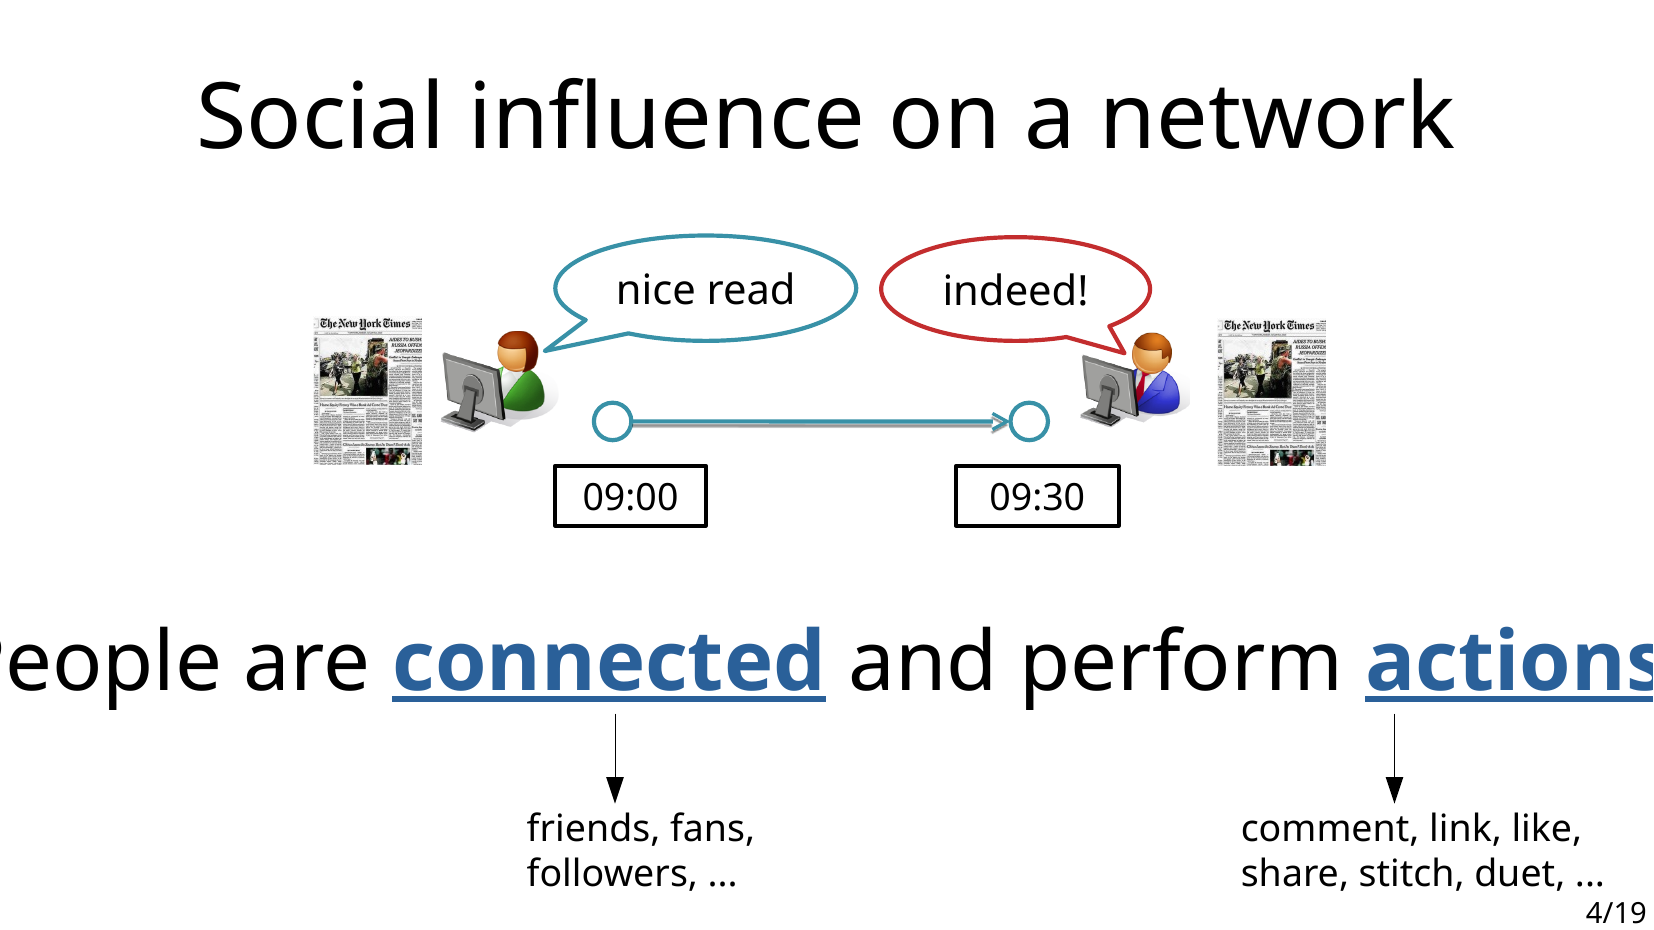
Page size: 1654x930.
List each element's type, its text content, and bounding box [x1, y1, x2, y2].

picture [1079, 316, 1190, 428]
text_box People are connected and perform actions [70, 599, 1540, 843]
text_box indeed! [881, 237, 1151, 354]
text_box nice read [555, 235, 857, 348]
picture [313, 316, 422, 465]
text_box friends, fans, followers, ... [511, 796, 800, 902]
picture [438, 312, 560, 435]
title Social influence on a network [82, 1, 1571, 225]
text_box 09:00 [555, 465, 706, 526]
text_box [593, 402, 632, 441]
text_box 09:30 [956, 465, 1119, 526]
text_box [1010, 402, 1048, 441]
text_box comment, link, like, share, stitch, duet, ... [1225, 796, 1629, 902]
picture [1217, 318, 1326, 466]
